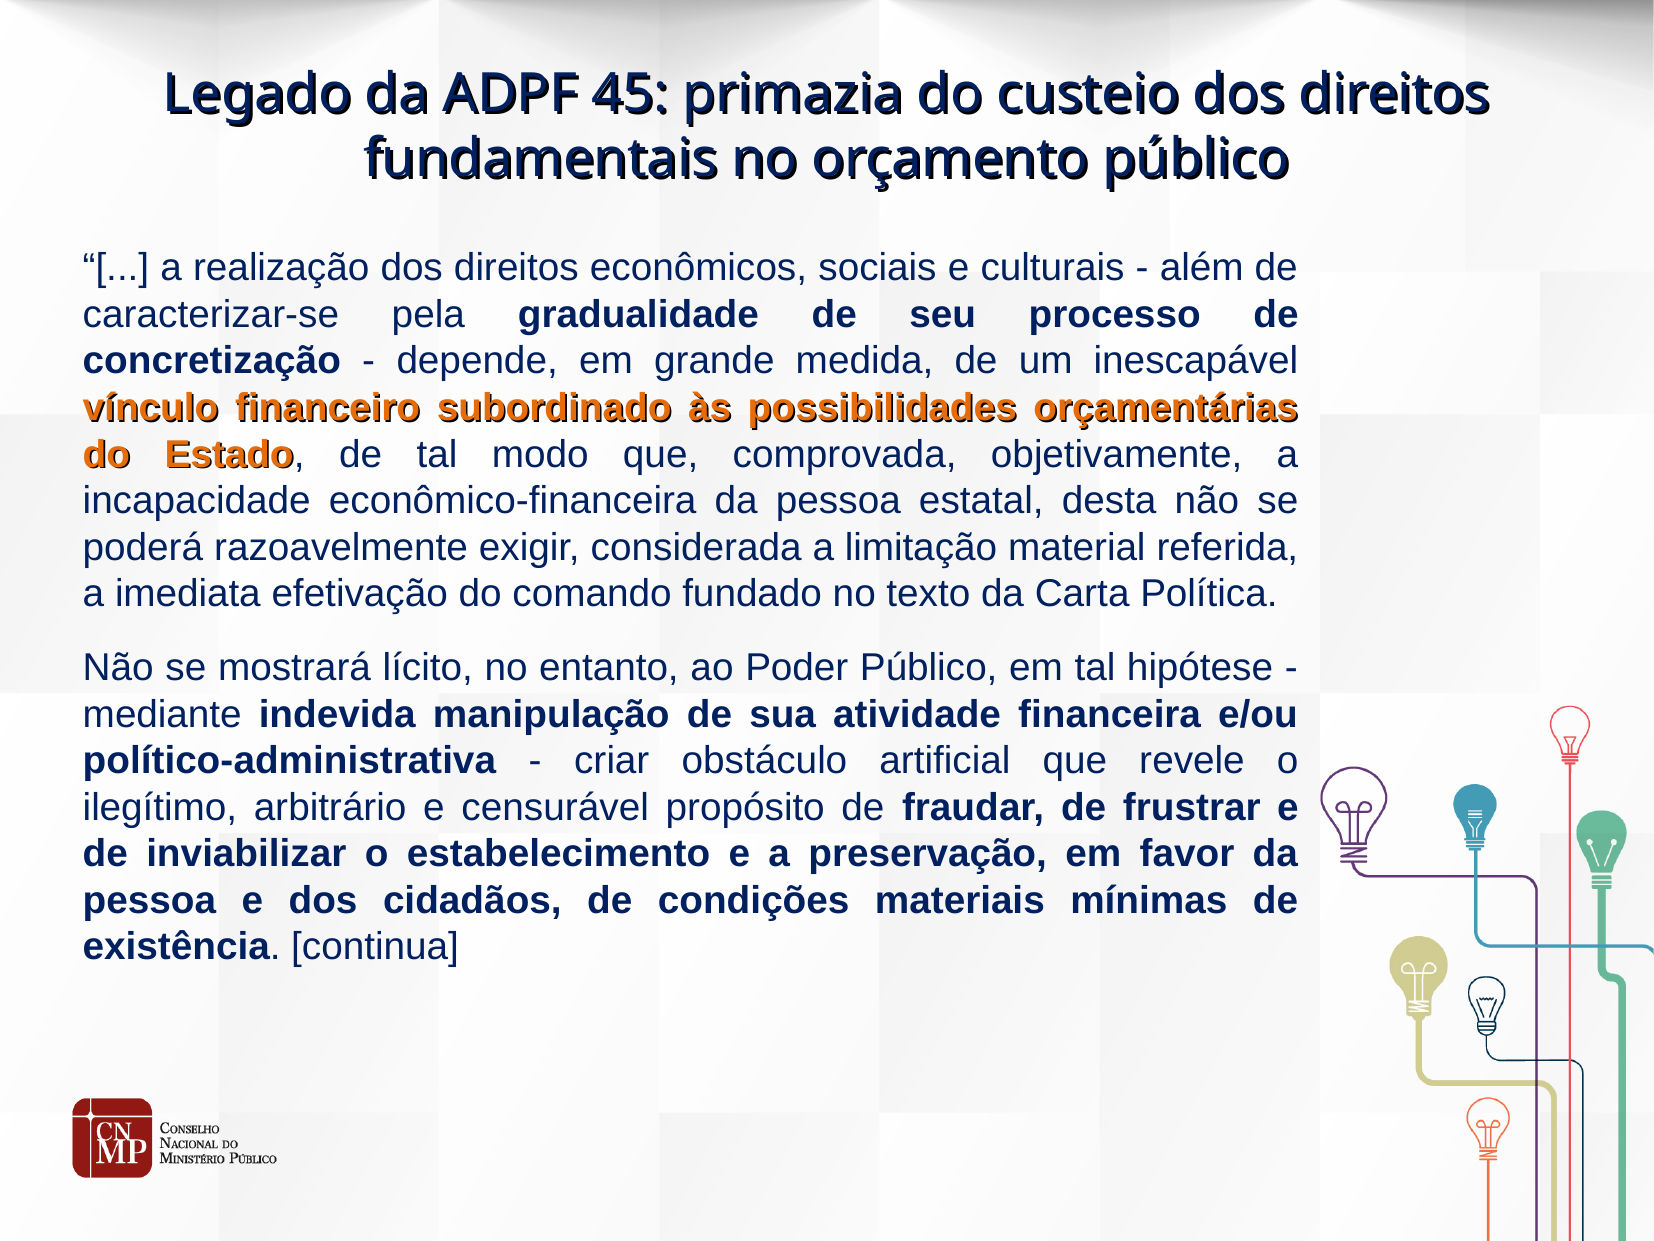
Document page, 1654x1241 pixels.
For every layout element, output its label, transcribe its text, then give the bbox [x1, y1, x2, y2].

list “[...] a realização dos direitos econômicos, sociais e culturais - além de caracterizar-se pela gradualidade de seu processo de concretização - depende, em grande medida, de um inescapável vínculo financeiro subordinado às possibilidades orçamentárias do Estado, de tal modo que, comprovada, objetivamente, a incapacidade econômico-financeira da pessoa estatal, desta não se poderá razoavelmente exigir, considerada a limitação material referida, a imediata efetivação do comando fundado no texto da Carta Política. Não se mostrará lícito, no entanto, ao Poder Público, em tal hipótese - mediante indevida manipulação de sua atividade financeira e/ou político-administrativa - criar obstáculo artificial que revele o ilegítimo, arbitrário e censurável propósito de fraudar, de frustrar e de inviabilizar o estabelecimento e a preservação, em favor da pessoa e dos cidadãos, de condições materiais mínimas de existência. [continua] [82, 242, 1300, 1109]
title Legado da ADPF 45: primazia do custeio dos direitos fundamentais no orçamento público [82, 49, 1571, 195]
